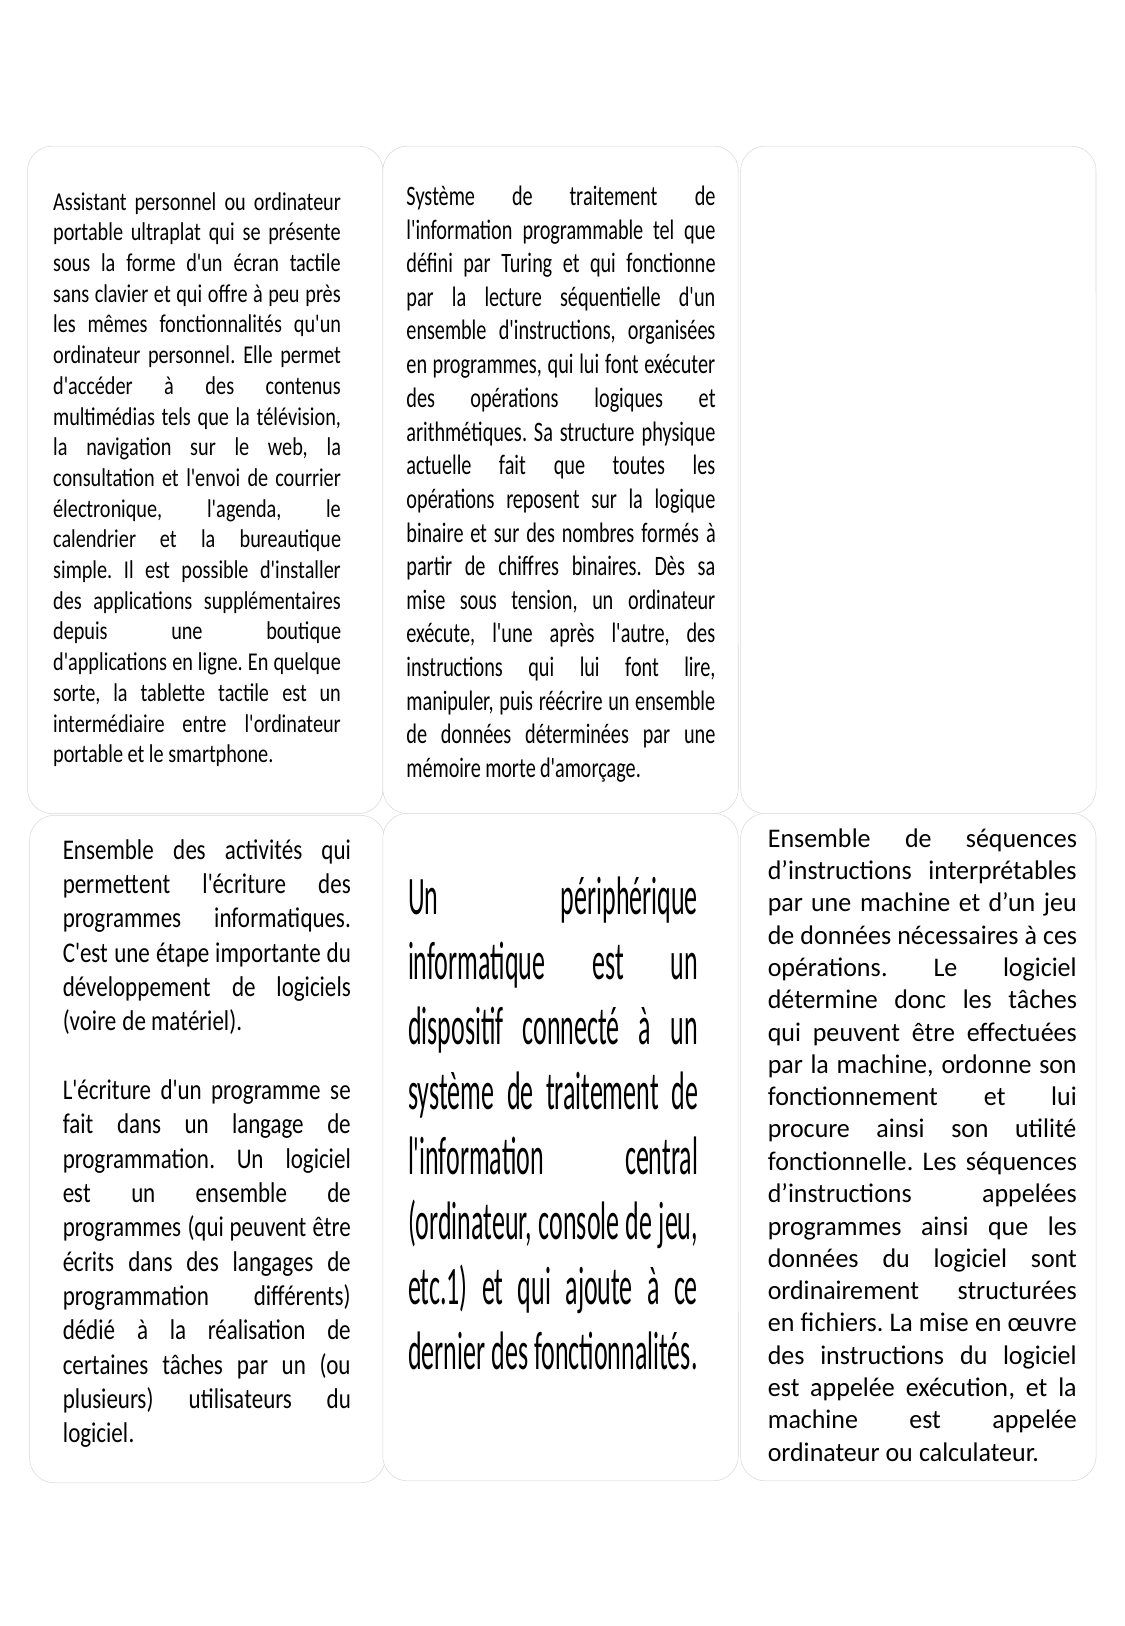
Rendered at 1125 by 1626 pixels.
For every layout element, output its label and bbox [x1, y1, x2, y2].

text_box [1093, 826, 1097, 1468]
text_box [27, 146, 739, 1483]
picture [40, 178, 354, 785]
text_box [740, 817, 752, 1477]
picture [394, 170, 728, 802]
picture [49, 823, 365, 1468]
text_box [740, 146, 1097, 813]
picture [392, 846, 714, 1417]
picture [752, 813, 1093, 1485]
